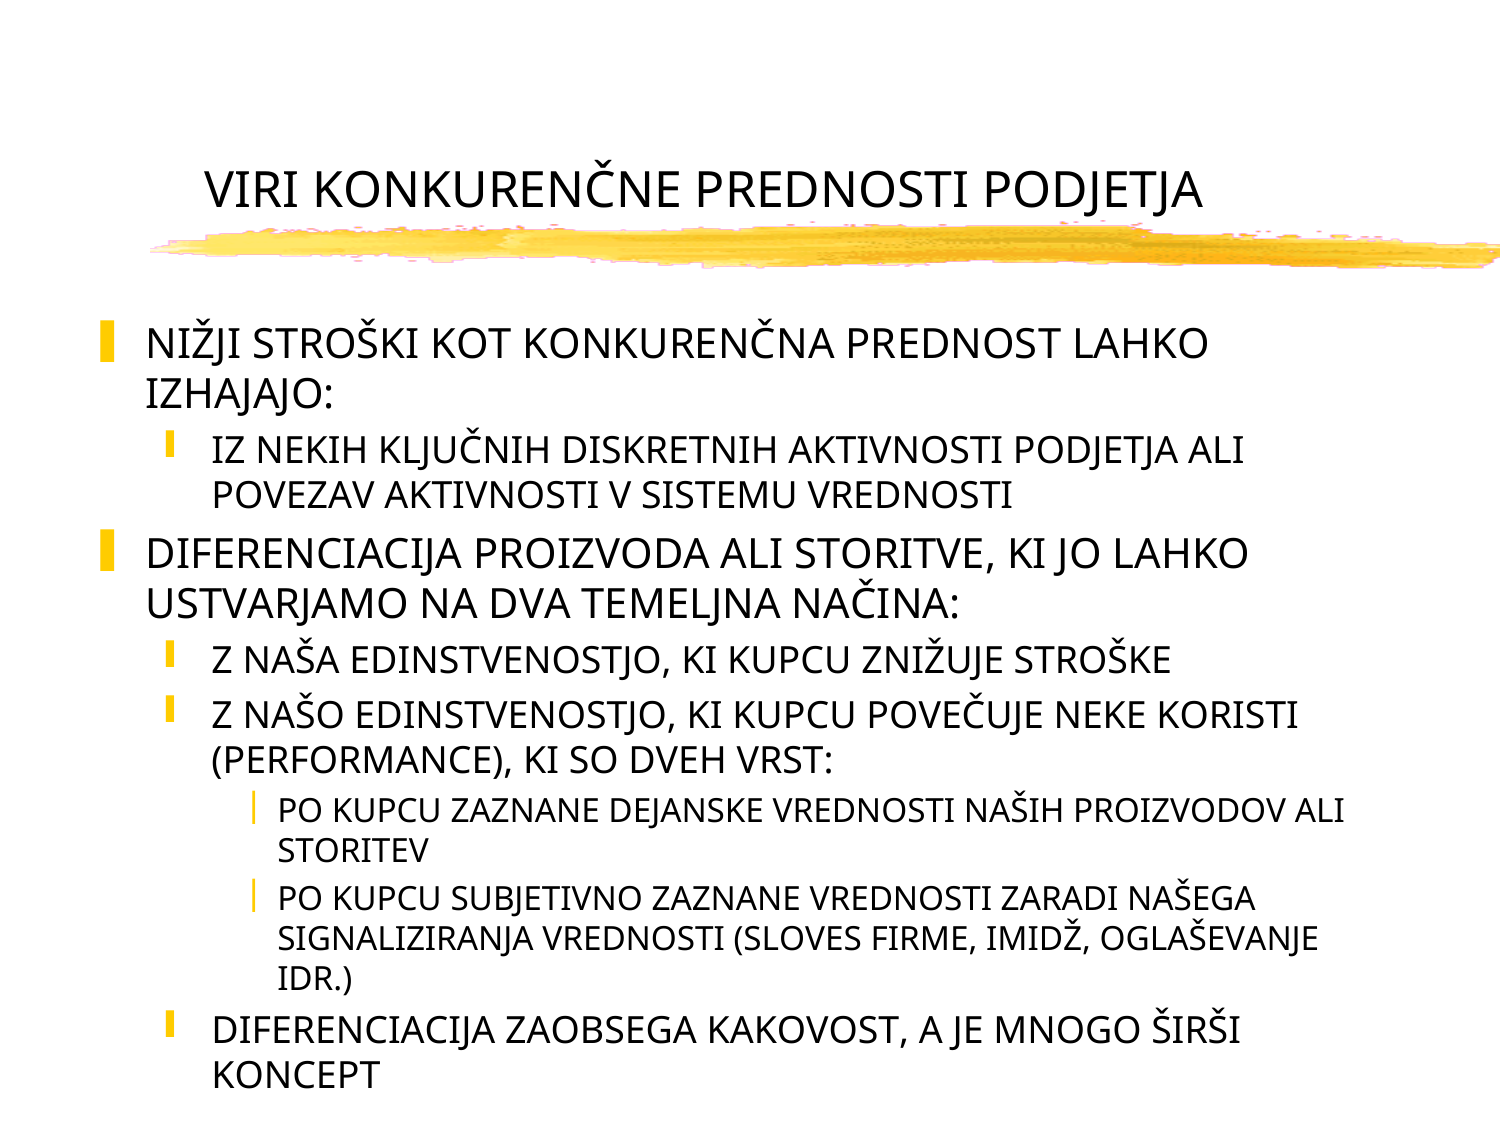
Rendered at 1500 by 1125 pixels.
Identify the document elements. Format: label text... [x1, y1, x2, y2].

list NIŽJI STROŠKI KOT KONKURENČNA PREDNOST LAHKO IZHAJAJO: IZ NEKIH KLJUČNIH DISKRETNIH AKTIVNOSTI PODJETJA ALI POVEZAV AKTIVNOSTI V SISTEMU VREDNOSTI DIFERENCIACIJA PROIZVODA ALI STORITVE, KI JO LAHKO USTVARJAMO NA DVA TEMELJNA NAČINA: Z NAŠA EDINSTVENOSTJO, KI KUPCU ZNIŽUJE STROŠKE Z NAŠO EDINSTVENOSTJO, KI KUPCU POVEČUJE NEKE KORISTI (PERFORMANCE), KI SO DVEH VRST: PO KUPCU ZAZNANE DEJANSKE VREDNOSTI NAŠIH PROIZVODOV ALI STORITEV PO KUPCU SUBJETIVNO ZAZNANE VREDNOSTI ZARADI NAŠEGA SIGNALIZIRANJA VREDNOSTI (SLOVES FIRME, IMIDŽ, OGLAŠEVANJE IDR.) DIFERENCIACIJA ZAOBSEGA KAKOVOST, A JE MNOGO ŠIRŠI KONCEPT [74, 309, 1417, 994]
picture [150, 215, 1500, 279]
title VIRI KONKURENČNE PREDNOSTI PODJETJA [66, 37, 1342, 225]
